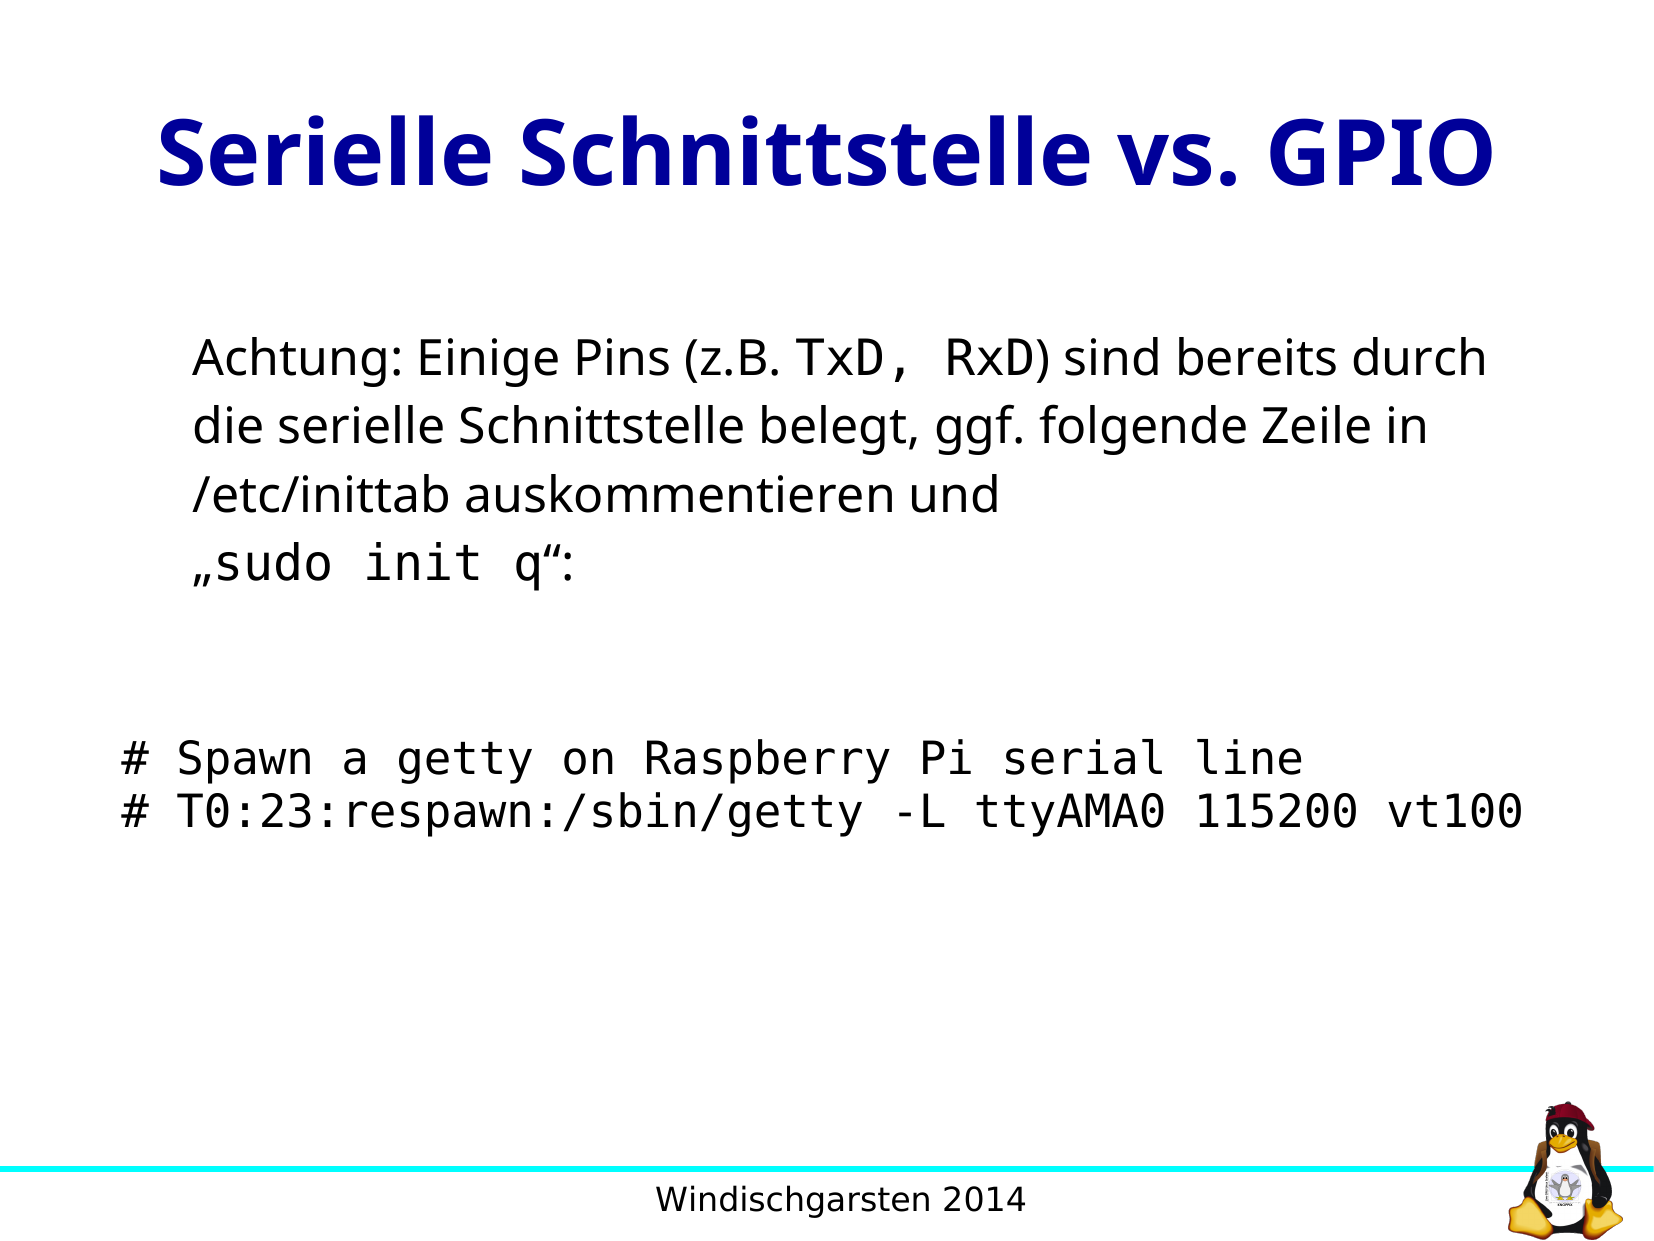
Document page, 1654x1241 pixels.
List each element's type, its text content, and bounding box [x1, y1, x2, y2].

list Achtung: Einige Pins (z.B. TxD, RxD) sind bereits durch die serielle Schnittstelle belegt, ggf. folgende Zeile in /etc/inittab auskommentieren und „sudo init q“: # Spawn a getty on Raspberry Pi serial line # T0:23:respawn:/sbin/getty -L ttyAMA0 115200 vt100 [121, 322, 1561, 1132]
picture [1505, 1100, 1625, 1241]
title Serielle Schnittstelle vs. GPIO [121, 42, 1534, 257]
